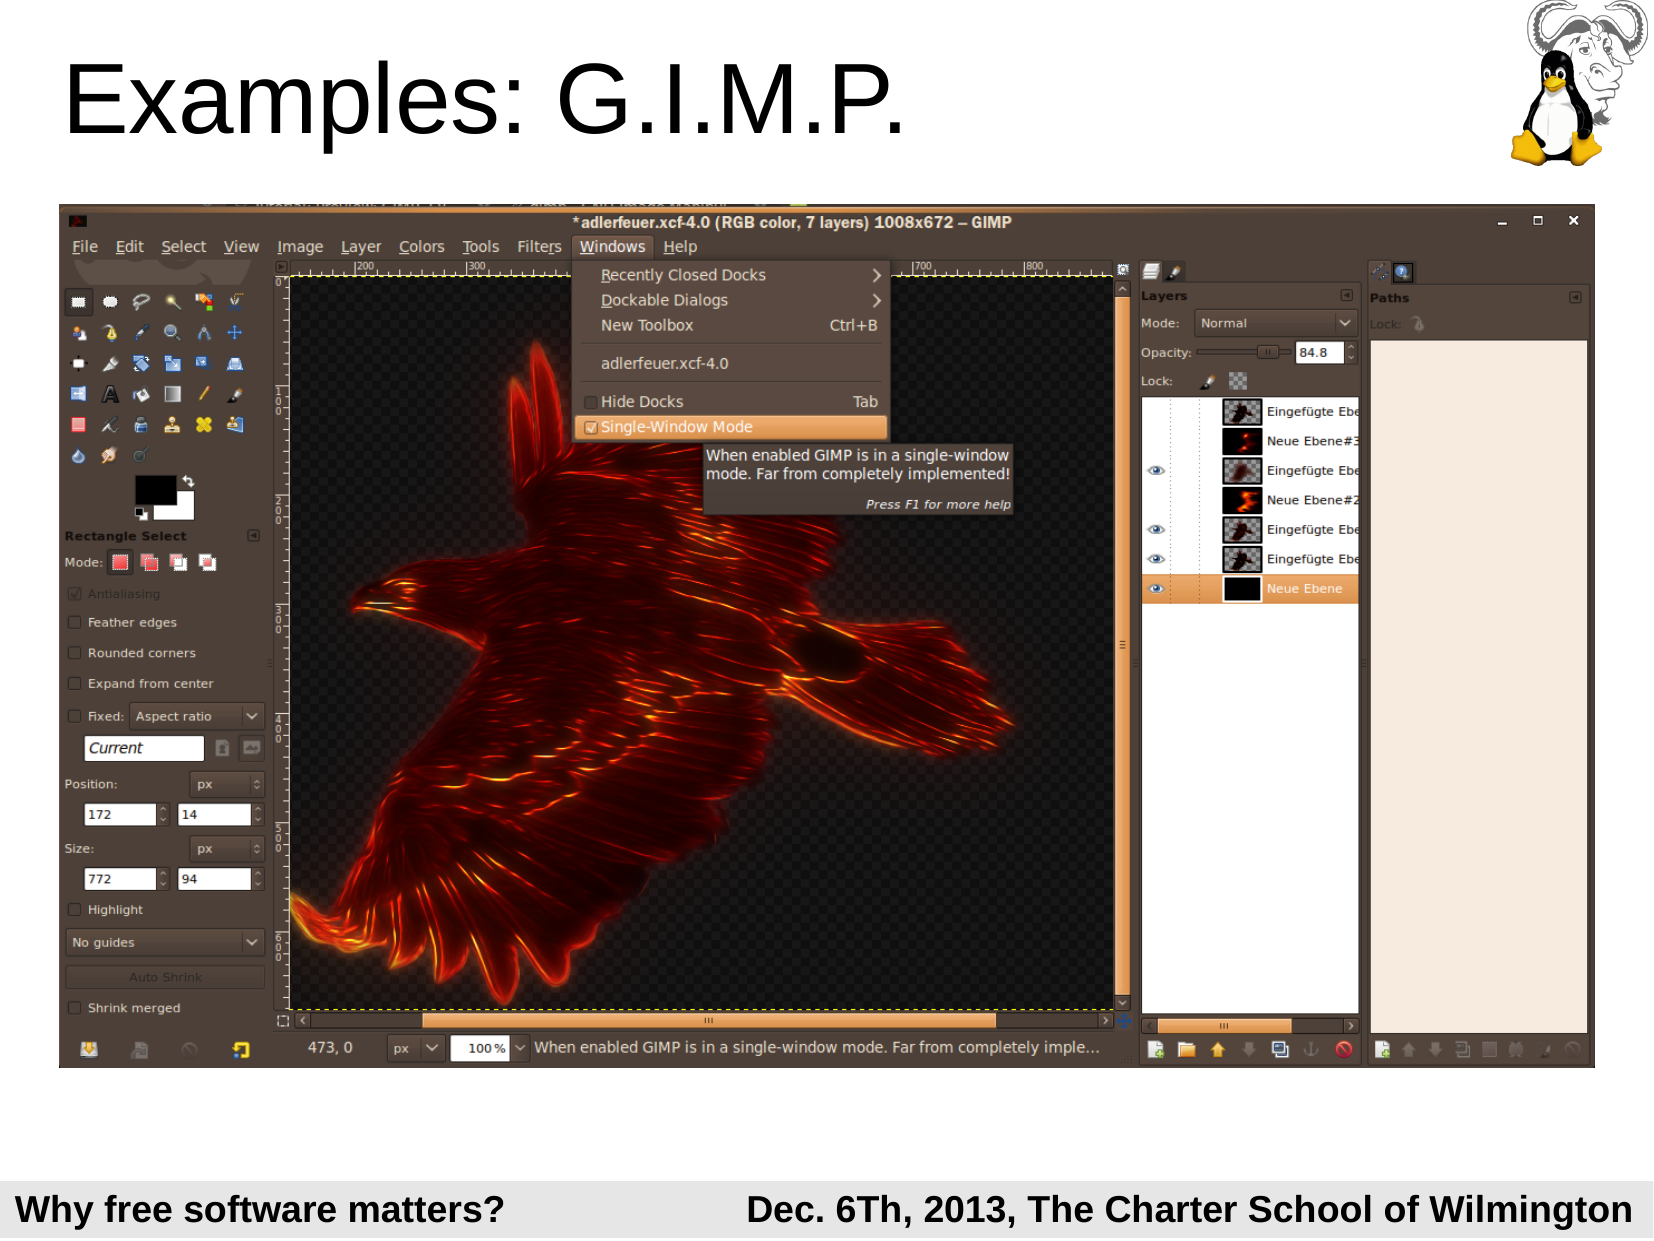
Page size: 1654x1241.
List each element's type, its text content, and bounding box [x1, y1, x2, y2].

picture [59, 204, 1595, 1068]
text_box Why free software matters? Dec. 6Th, 2013, The Charter School of Wilmington [0, 1181, 1654, 1238]
text_box Examples: G.I.M.P. [47, 35, 1501, 163]
picture [1511, 0, 1648, 166]
